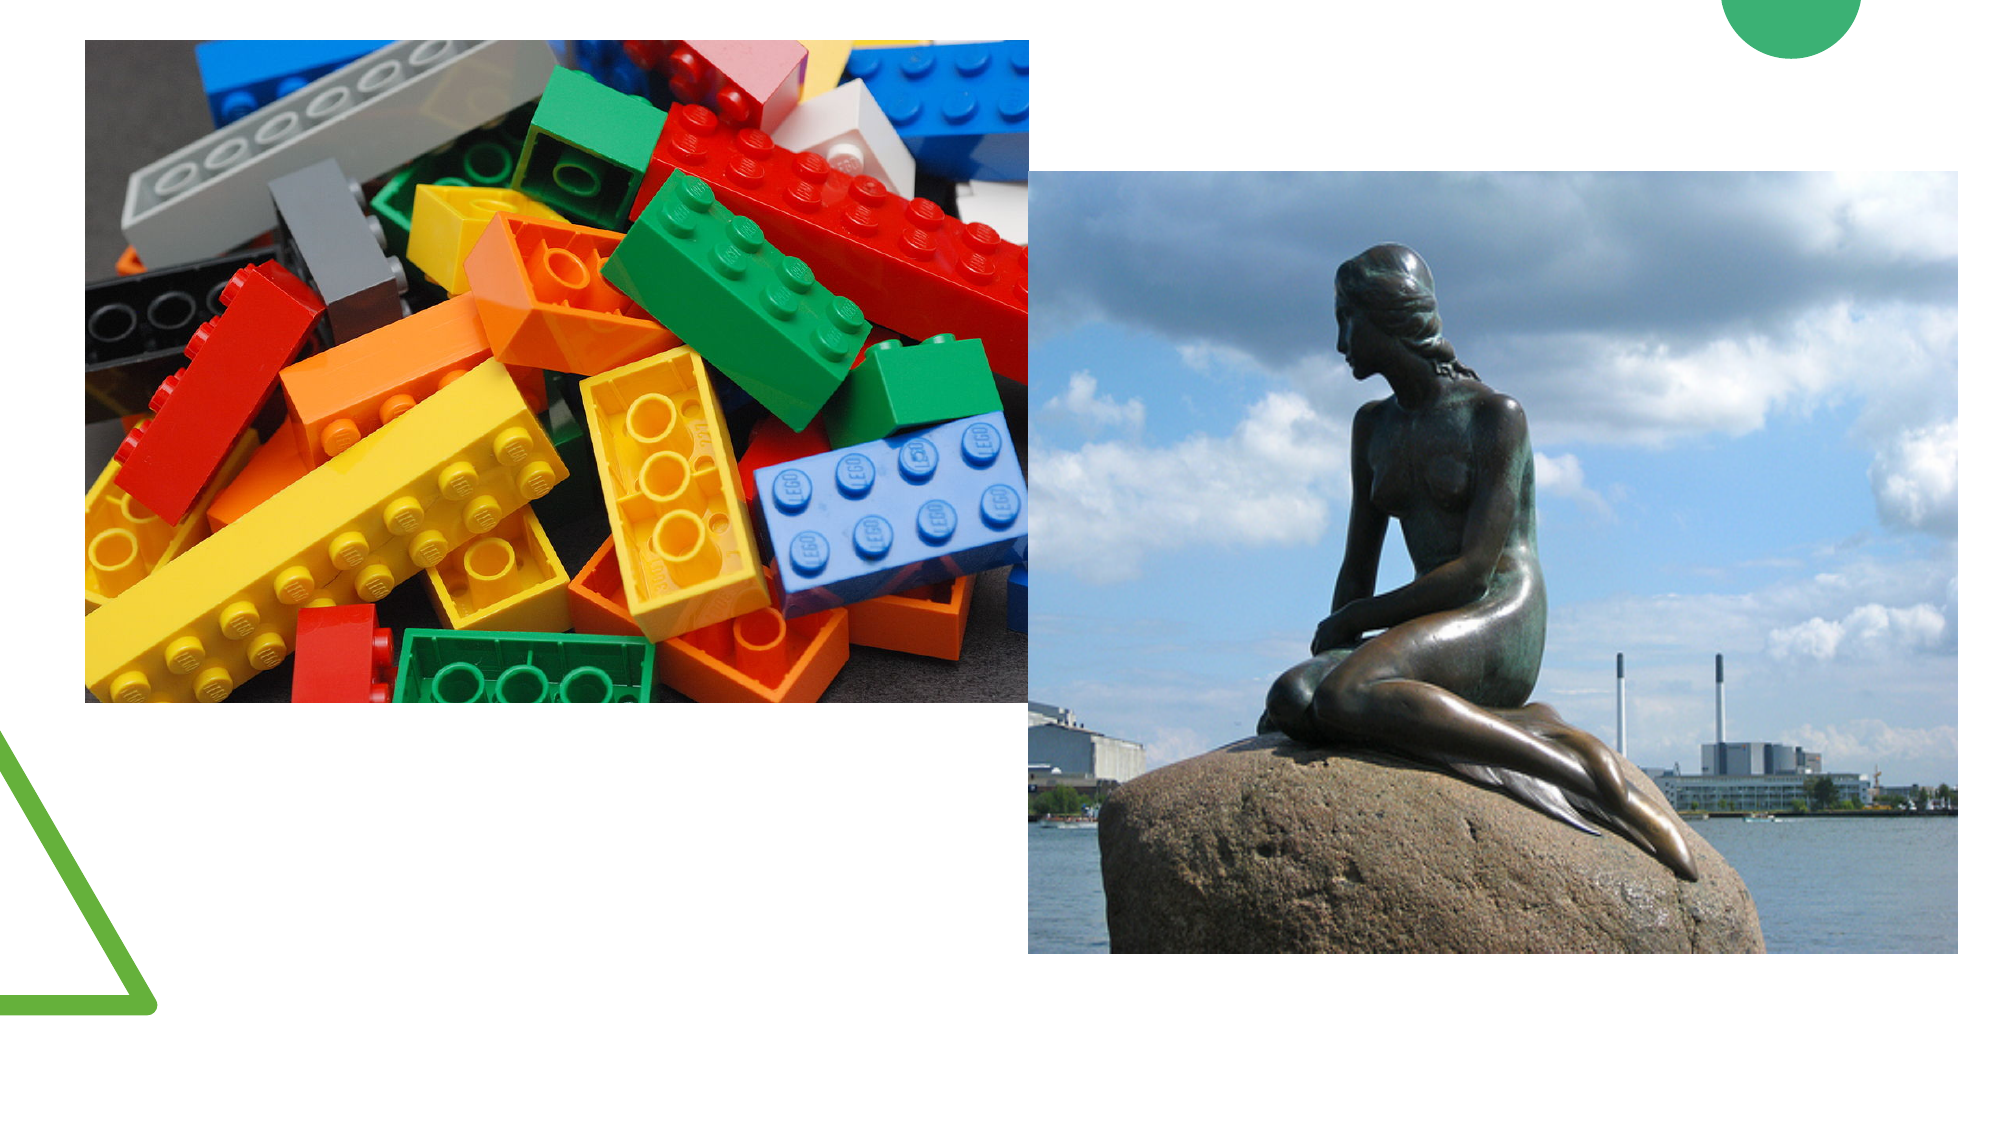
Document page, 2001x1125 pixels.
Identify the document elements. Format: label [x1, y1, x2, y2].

picture [85, 40, 1958, 954]
